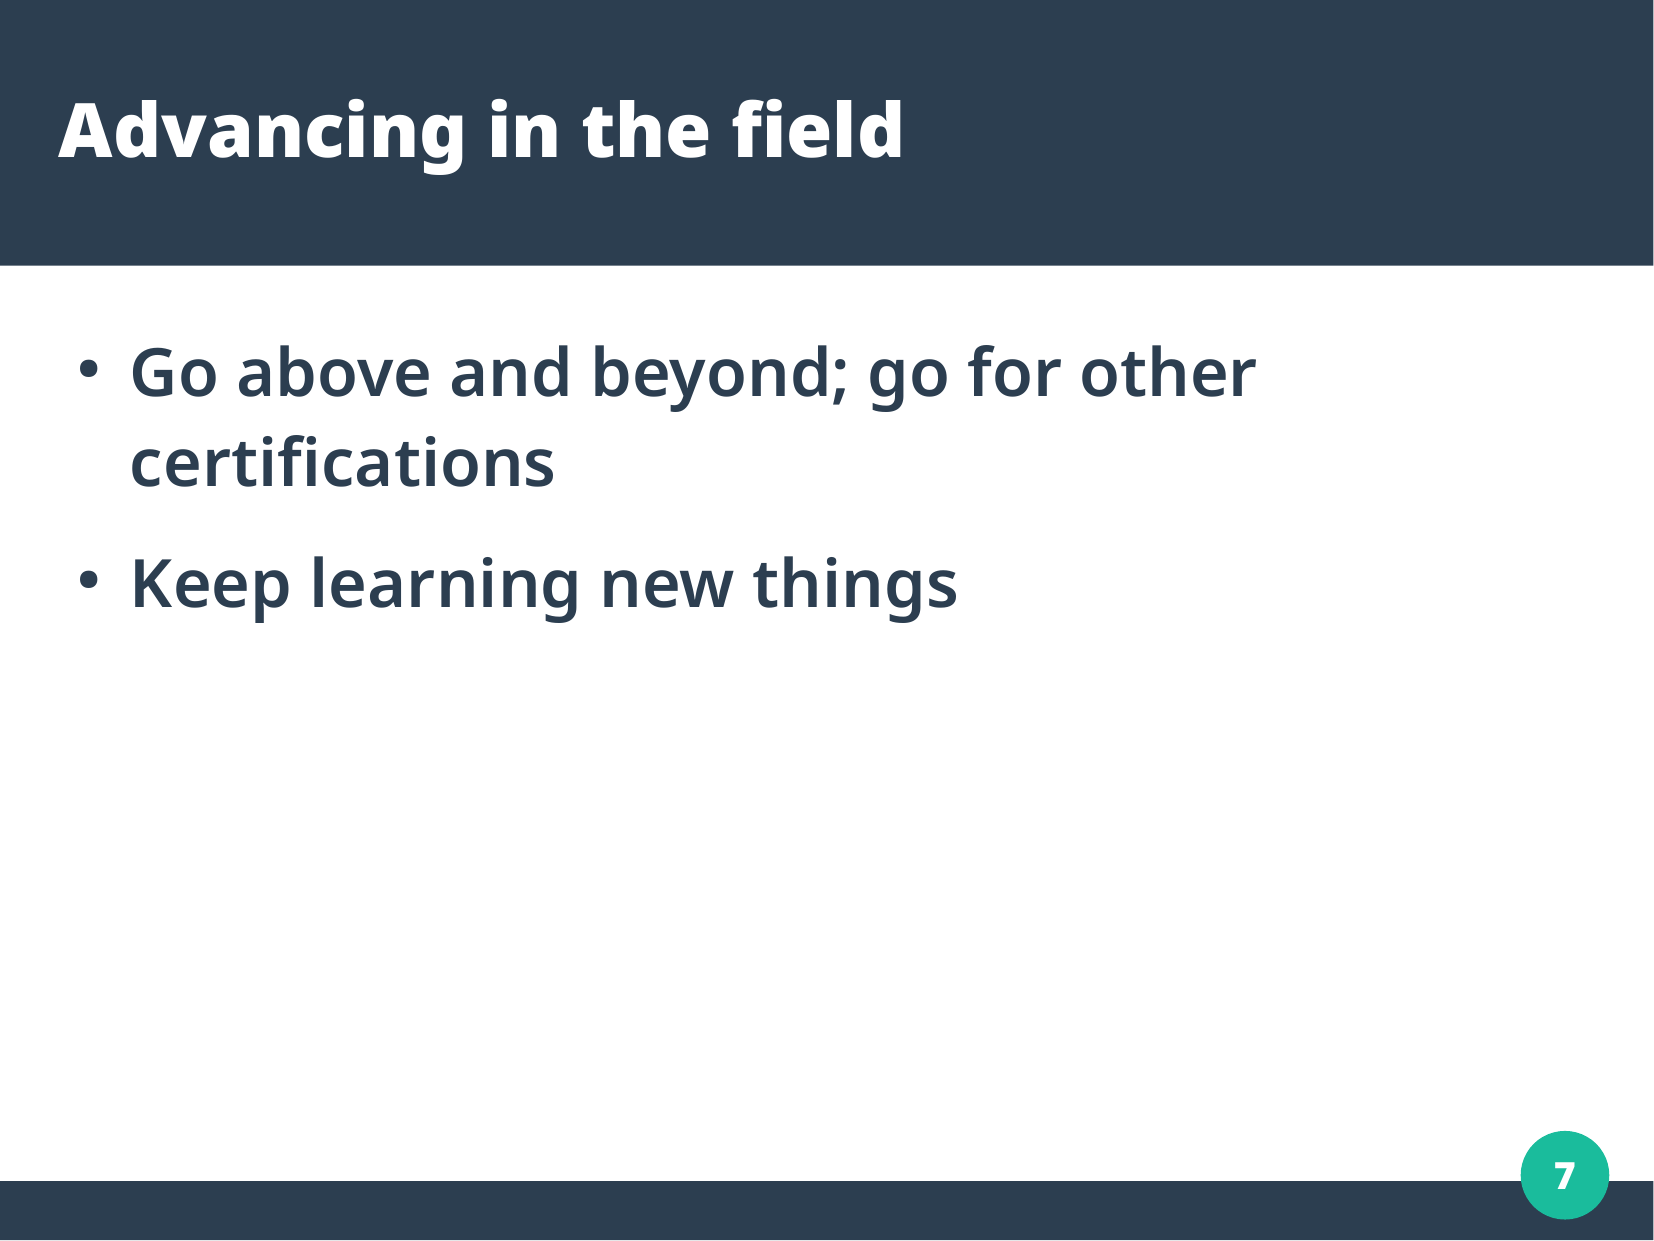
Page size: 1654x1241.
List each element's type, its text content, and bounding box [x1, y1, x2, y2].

list Go above and beyond; go for other certifications Keep learning new things [59, 324, 1595, 1152]
title Advancing in the field [59, 49, 1595, 207]
